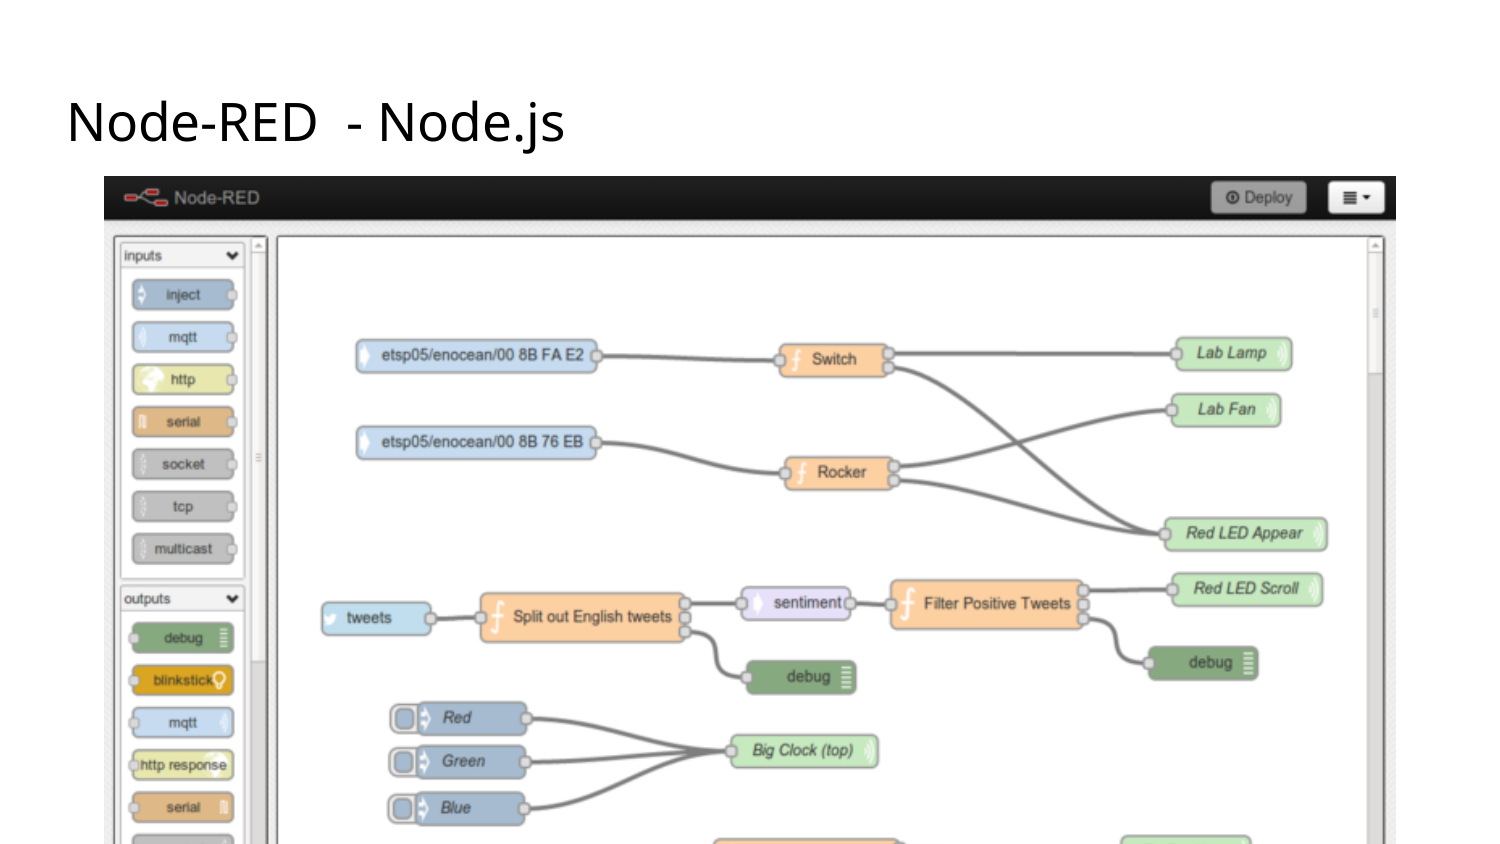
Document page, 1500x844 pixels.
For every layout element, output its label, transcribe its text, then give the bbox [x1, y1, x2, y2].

picture [104, 176, 1396, 844]
title Node-RED - Node.js [51, 72, 1449, 167]
